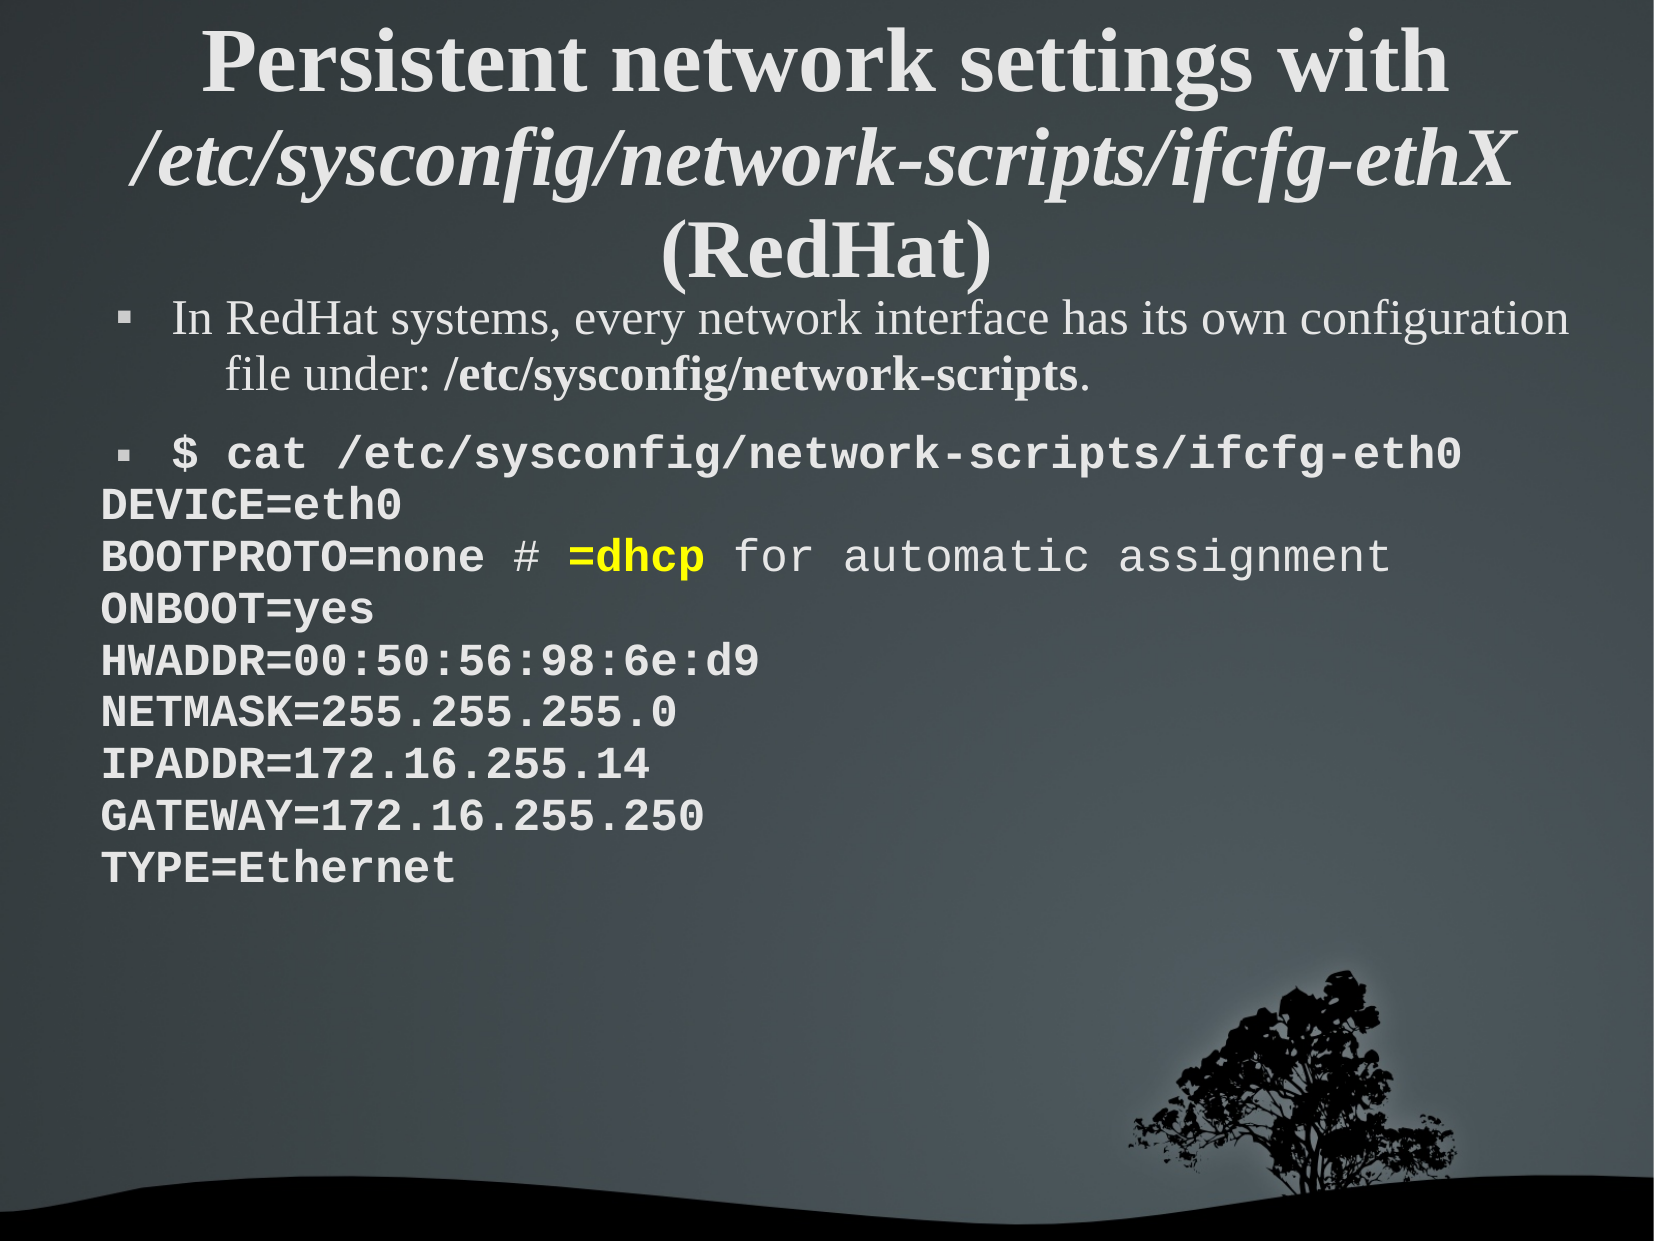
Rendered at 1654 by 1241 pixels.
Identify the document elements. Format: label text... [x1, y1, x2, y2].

title Persistent network settings with /etc/sysconfig/network-scripts/ifcfg-ethX (RedHat) [82, 13, 1571, 293]
list In RedHat systems, every network interface has its own configuration file under: /etc/sysconfig/network-scripts. $ cat /etc/sysconfig/network-scripts/ifcfg-eth0 DEVICE=eth0 BOOTPROTO=none # =dhcp for automatic assignment ONBOOT=yes HWADDR=00:50:56:98:6e:d9 NETMASK=255.255.255.0 IPADDR=172.16.255.14 GATEWAY=172.16.255.250 TYPE=Ethernet [82, 293, 1571, 1109]
picture [0, 0, 1654, 1241]
